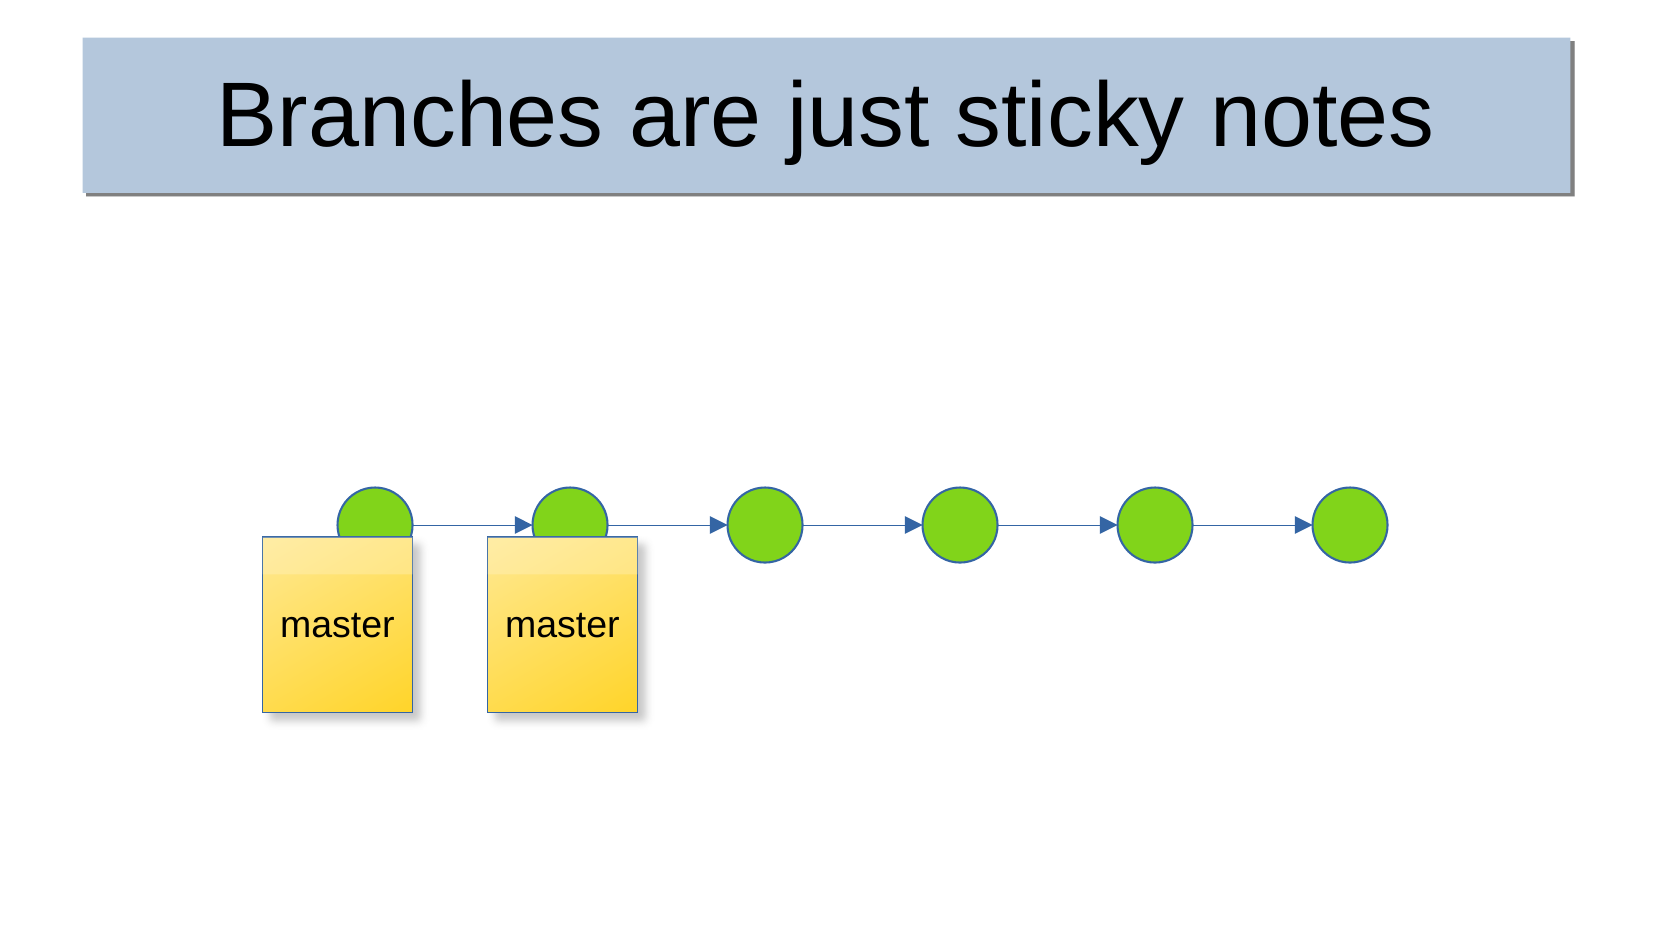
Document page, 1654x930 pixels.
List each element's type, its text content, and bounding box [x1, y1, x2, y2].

title Branches are just sticky notes [82, 37, 1571, 193]
text_box [922, 487, 998, 563]
text_box [727, 487, 803, 563]
text_box [1312, 487, 1388, 563]
text_box master [262, 575, 413, 713]
text_box [262, 487, 413, 575]
text_box master [487, 575, 638, 713]
text_box [1117, 487, 1193, 563]
text_box [487, 487, 638, 575]
